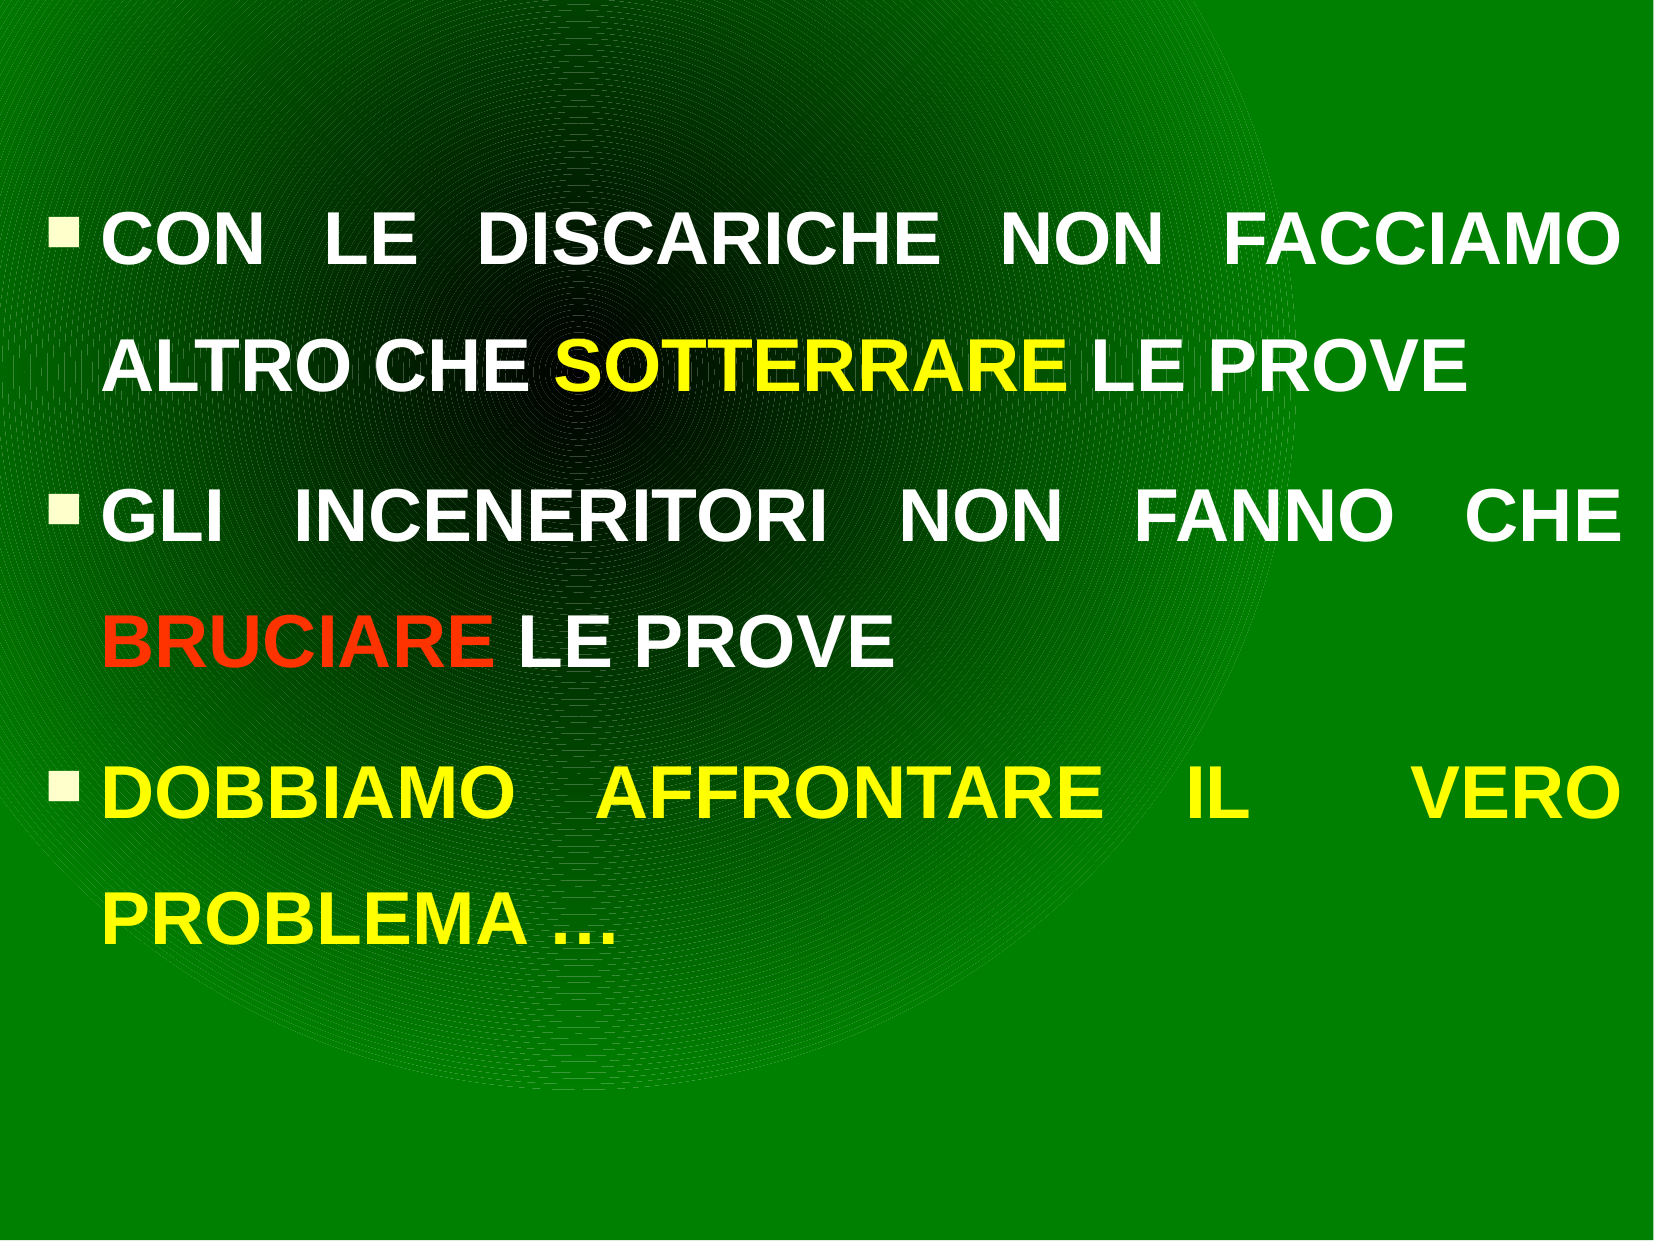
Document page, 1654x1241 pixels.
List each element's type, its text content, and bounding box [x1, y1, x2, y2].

text_box CON LE DISCARICHE NON FACCIAMO ALTRO CHE SOTTERRARE LE PROVE GLI INCENERITORI NON FANNO CHE BRUCIARE LE PROVE DOBBIAMO AFFRONTARE IL VERO PROBLEMA … [29, 147, 1640, 975]
